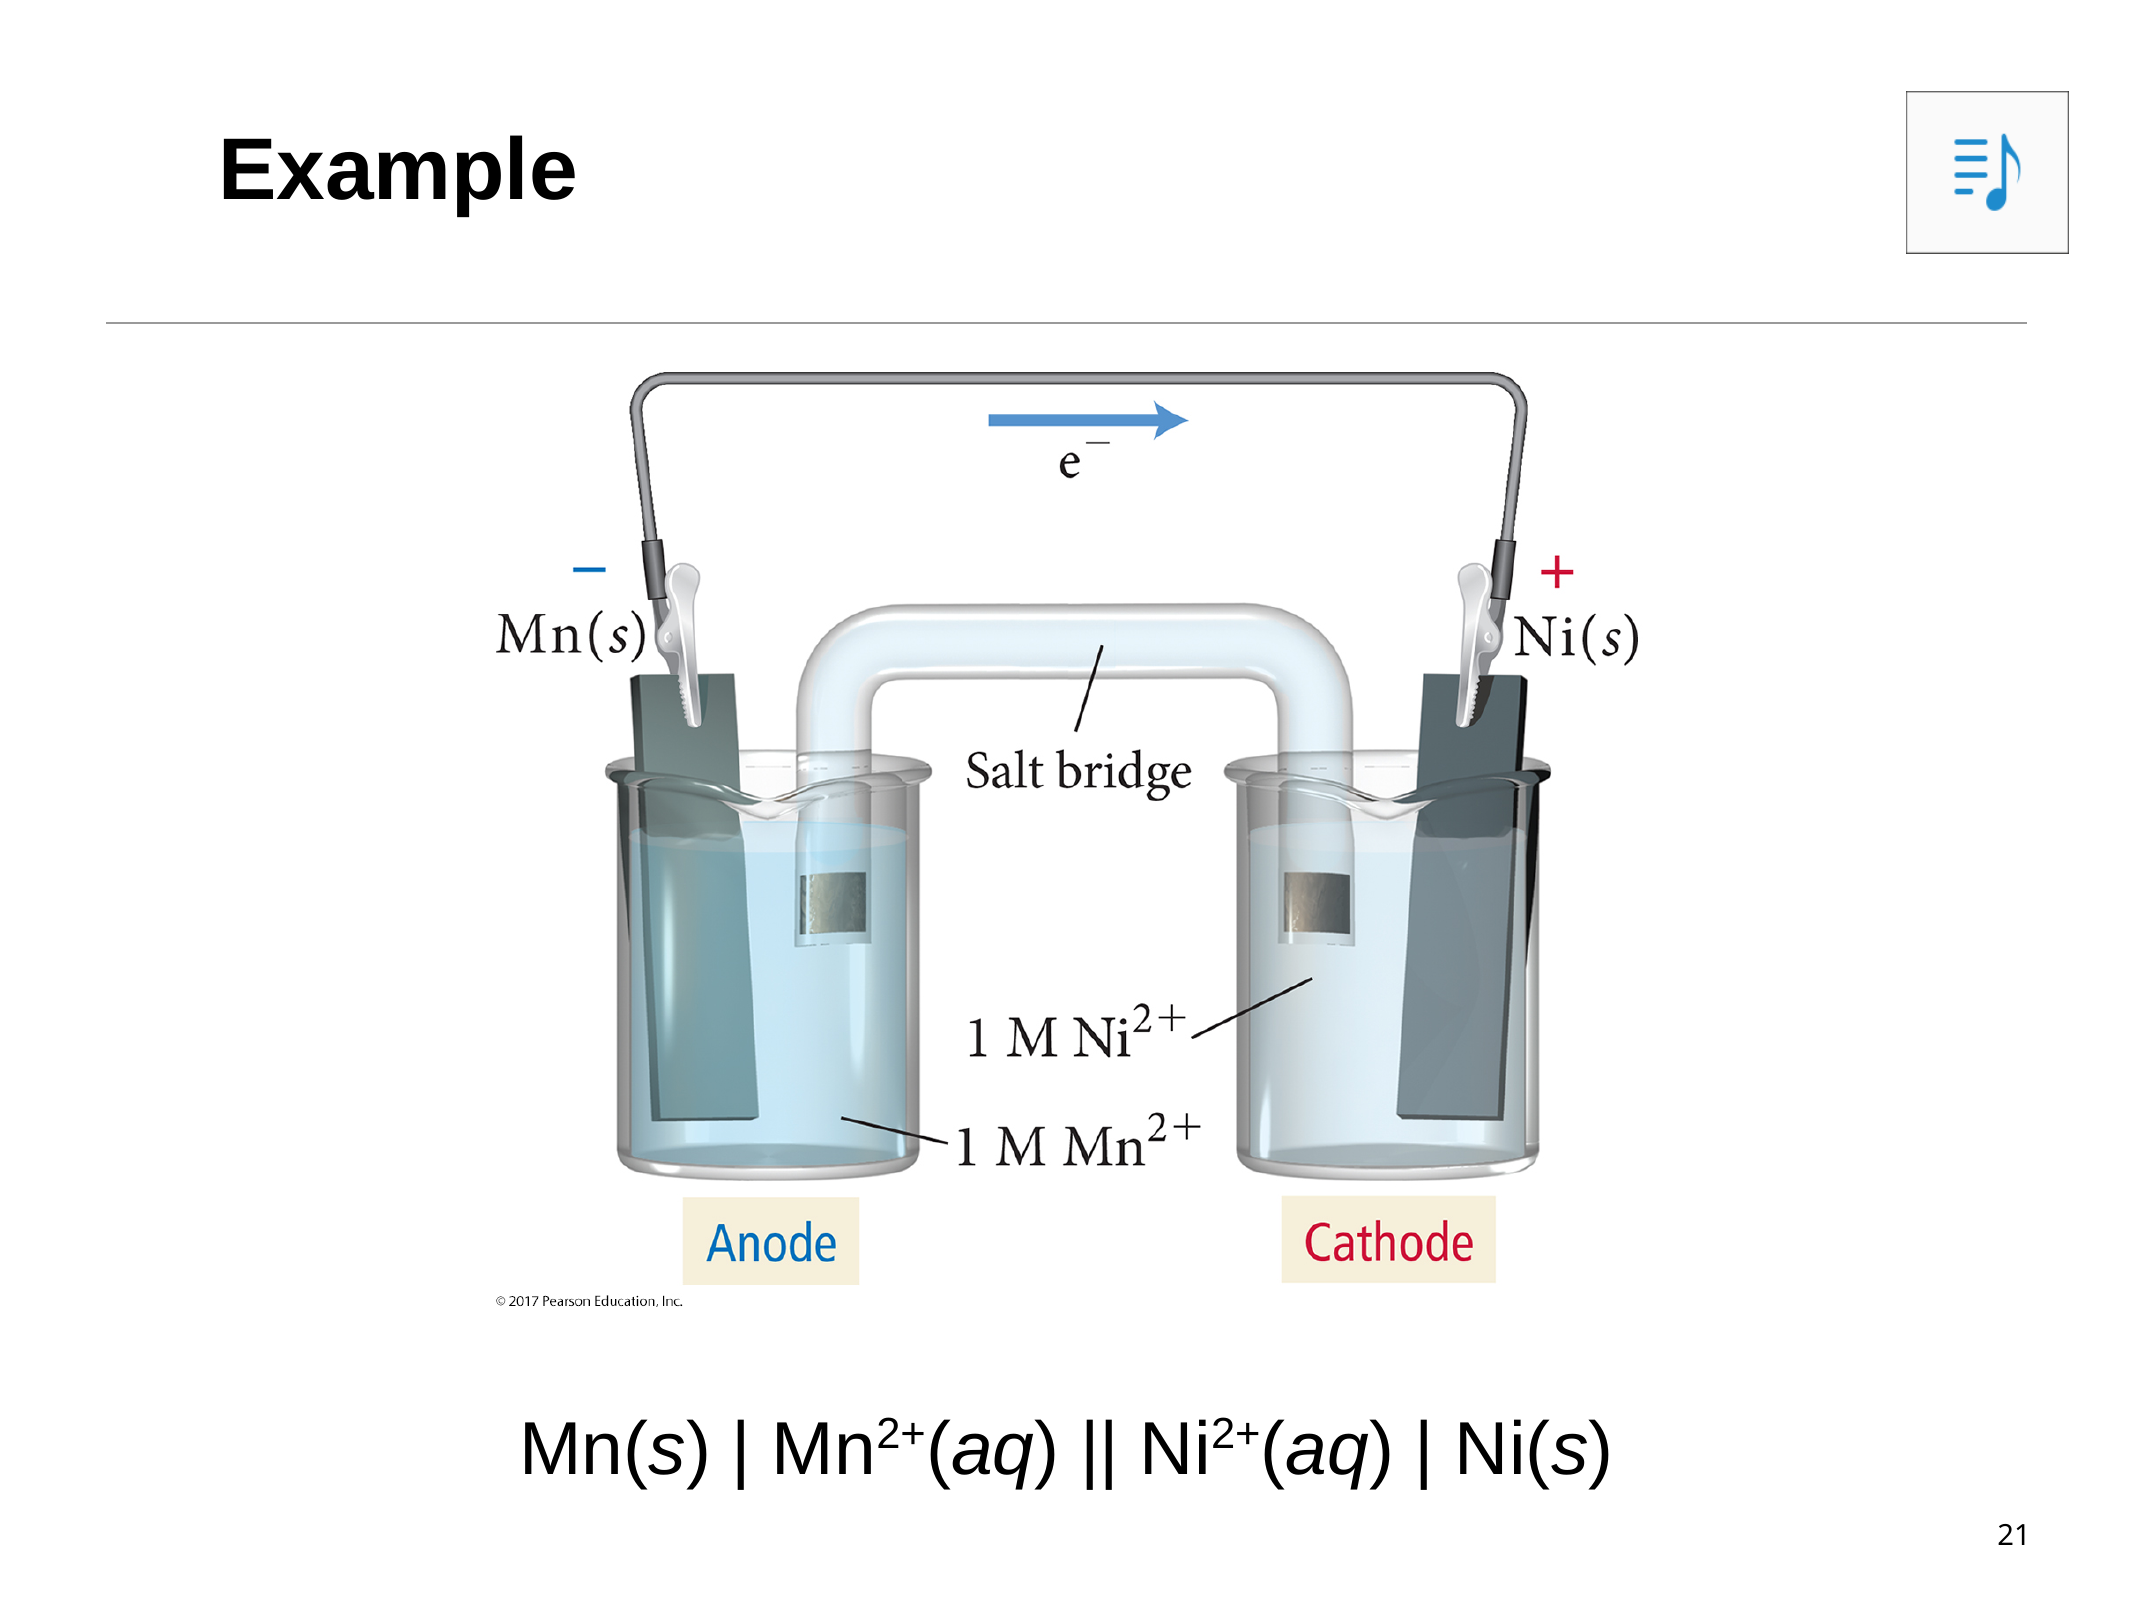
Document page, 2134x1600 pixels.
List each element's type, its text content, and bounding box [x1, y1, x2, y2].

text_box [1905, 90, 2071, 256]
title Example [210, 106, 627, 226]
text_box Mn(s) | Mn2+(aq) || Ni2+(aq) | Ni(s) [510, 1391, 1623, 1498]
picture [486, 362, 1647, 1314]
